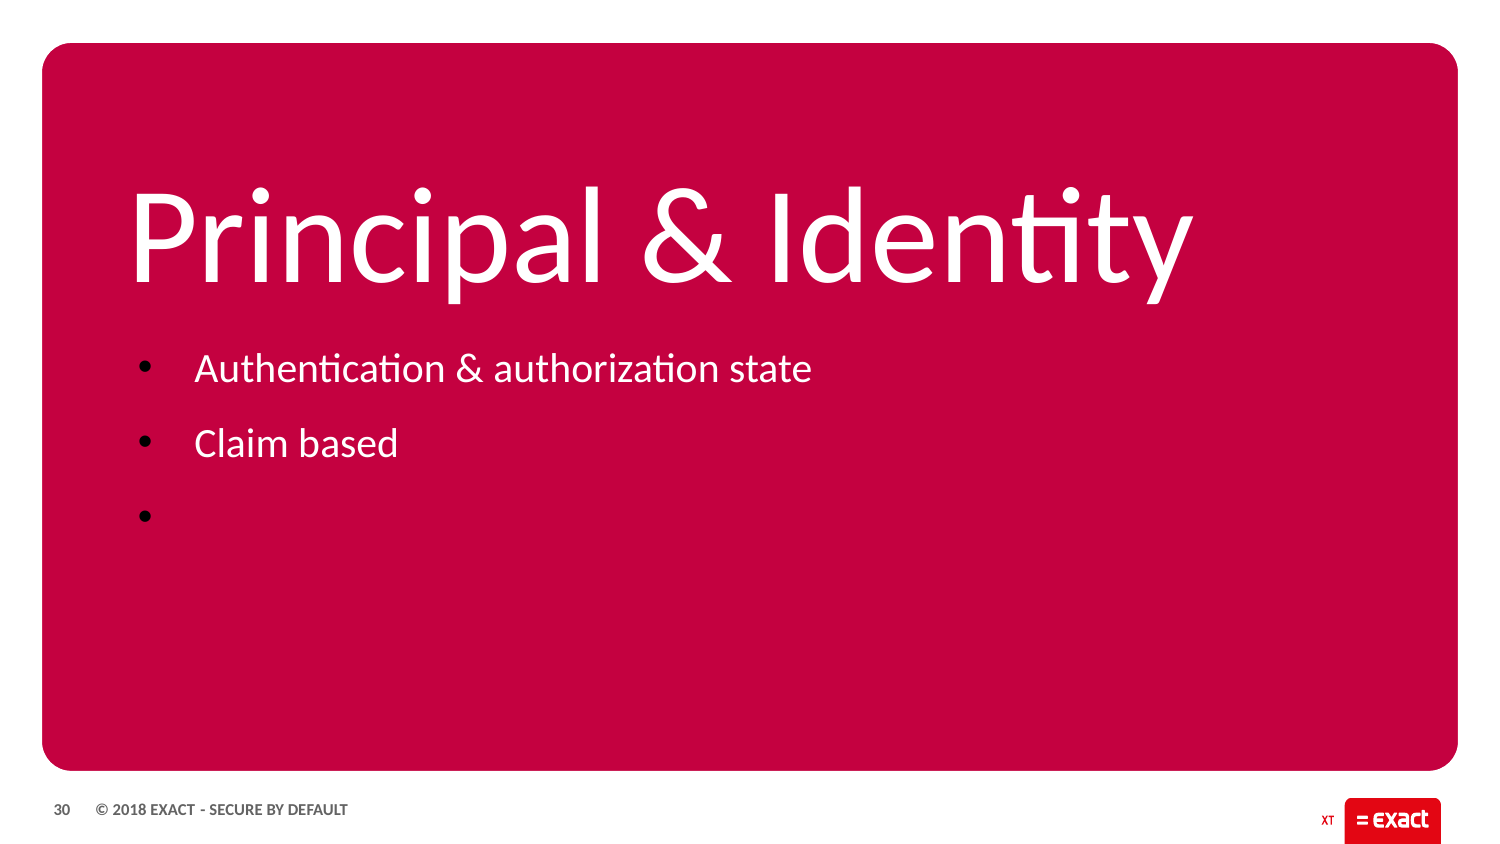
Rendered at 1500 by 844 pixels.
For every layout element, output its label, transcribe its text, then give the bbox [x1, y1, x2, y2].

title Principal & Identity [112, 169, 1368, 338]
text_box 30 [38, 786, 96, 832]
text_box - Secure by default [185, 786, 826, 832]
text_box Authentication & authorization state Claim based [123, 308, 1357, 551]
